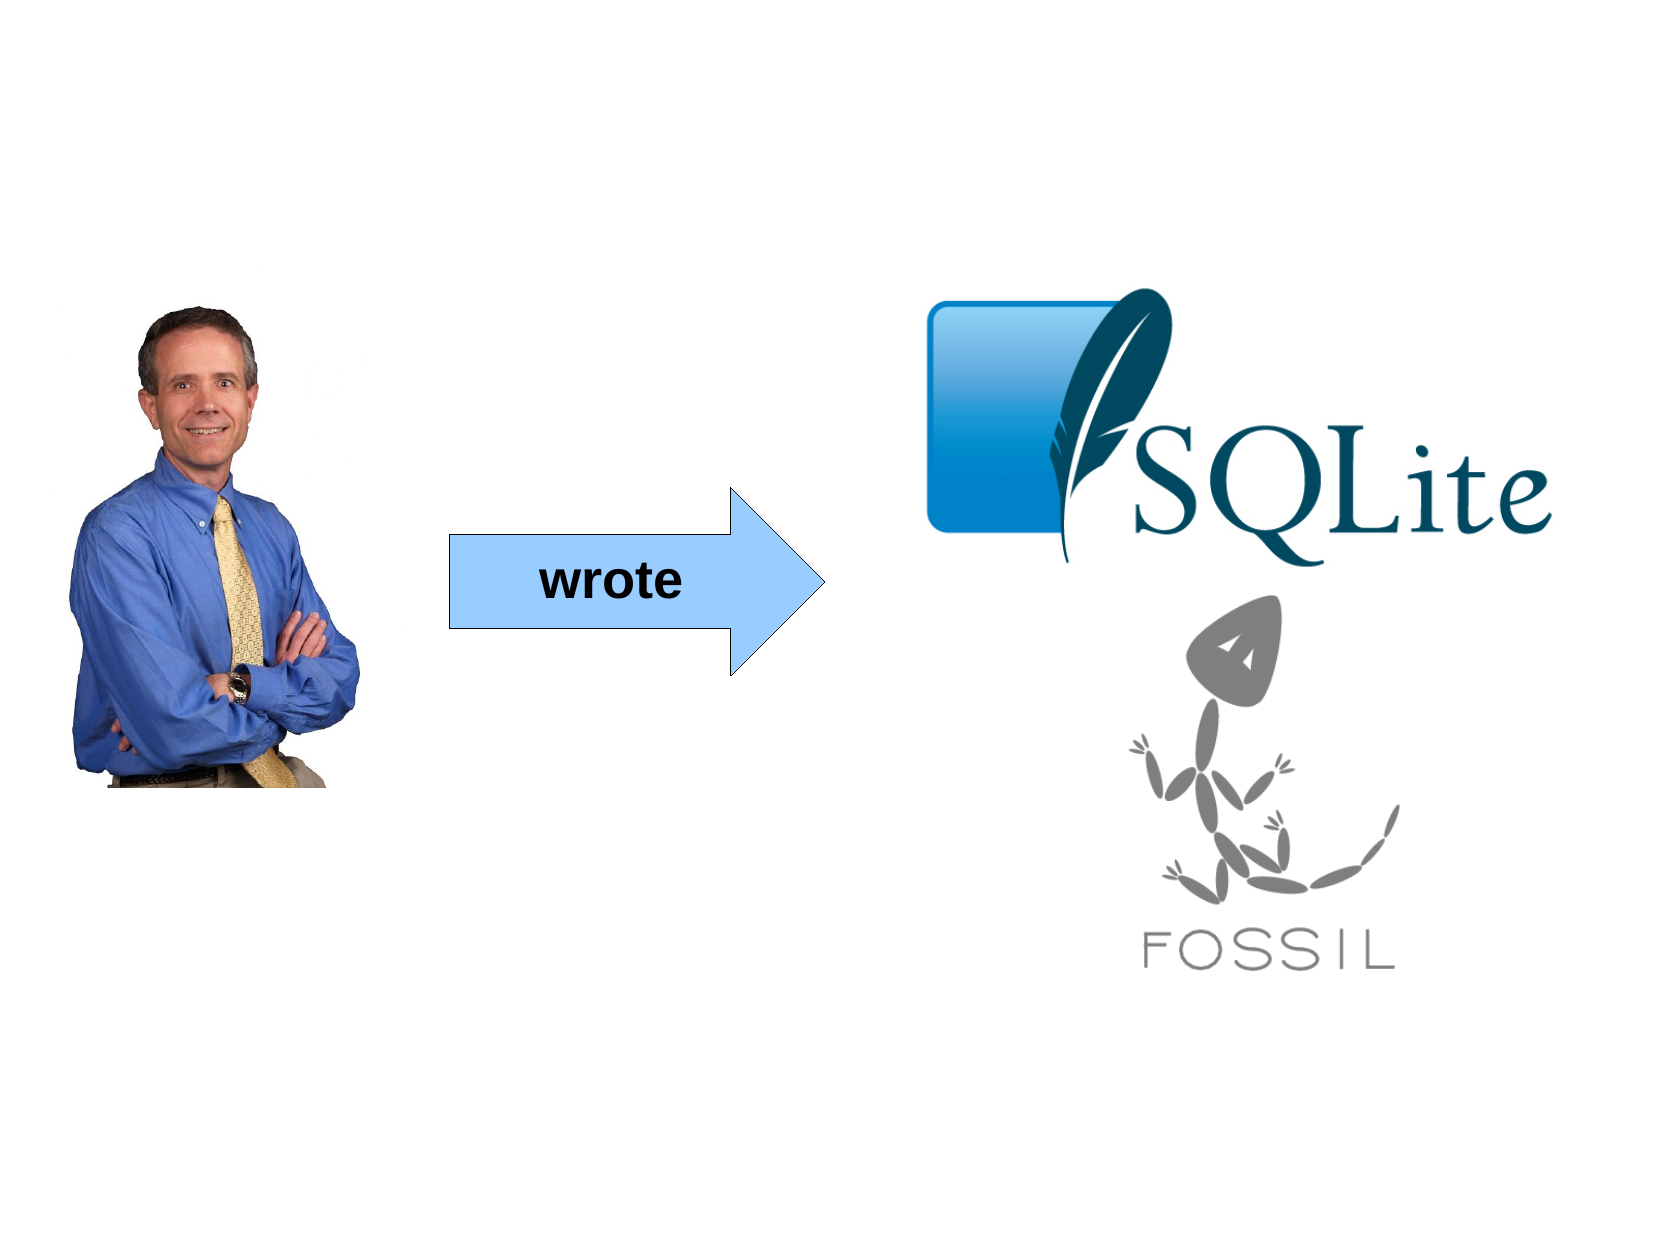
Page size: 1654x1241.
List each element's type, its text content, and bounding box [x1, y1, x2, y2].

picture [916, 277, 1563, 579]
text_box [449, 487, 825, 676]
picture [17, 262, 413, 788]
picture [1128, 595, 1400, 971]
text_box wrote [524, 541, 699, 625]
